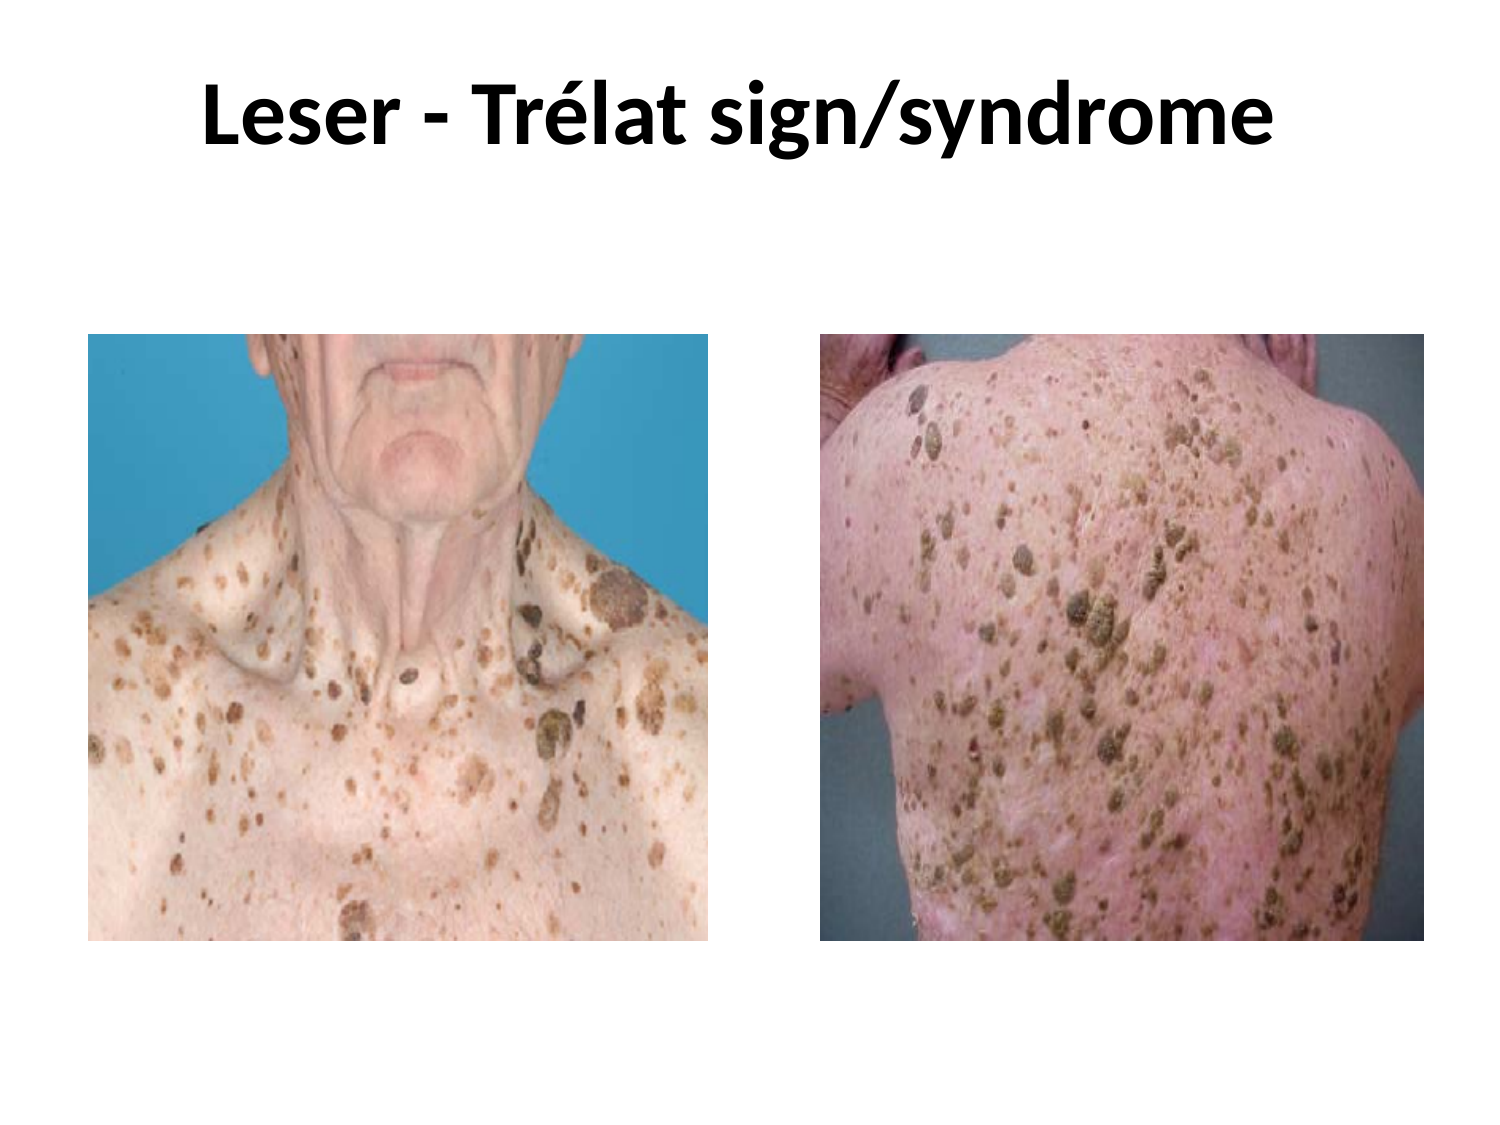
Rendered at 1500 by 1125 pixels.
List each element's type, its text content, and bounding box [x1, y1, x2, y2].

picture [820, 334, 1424, 941]
title Leser - Trélat sign/syndrome [75, 45, 1425, 233]
picture [88, 334, 708, 941]
